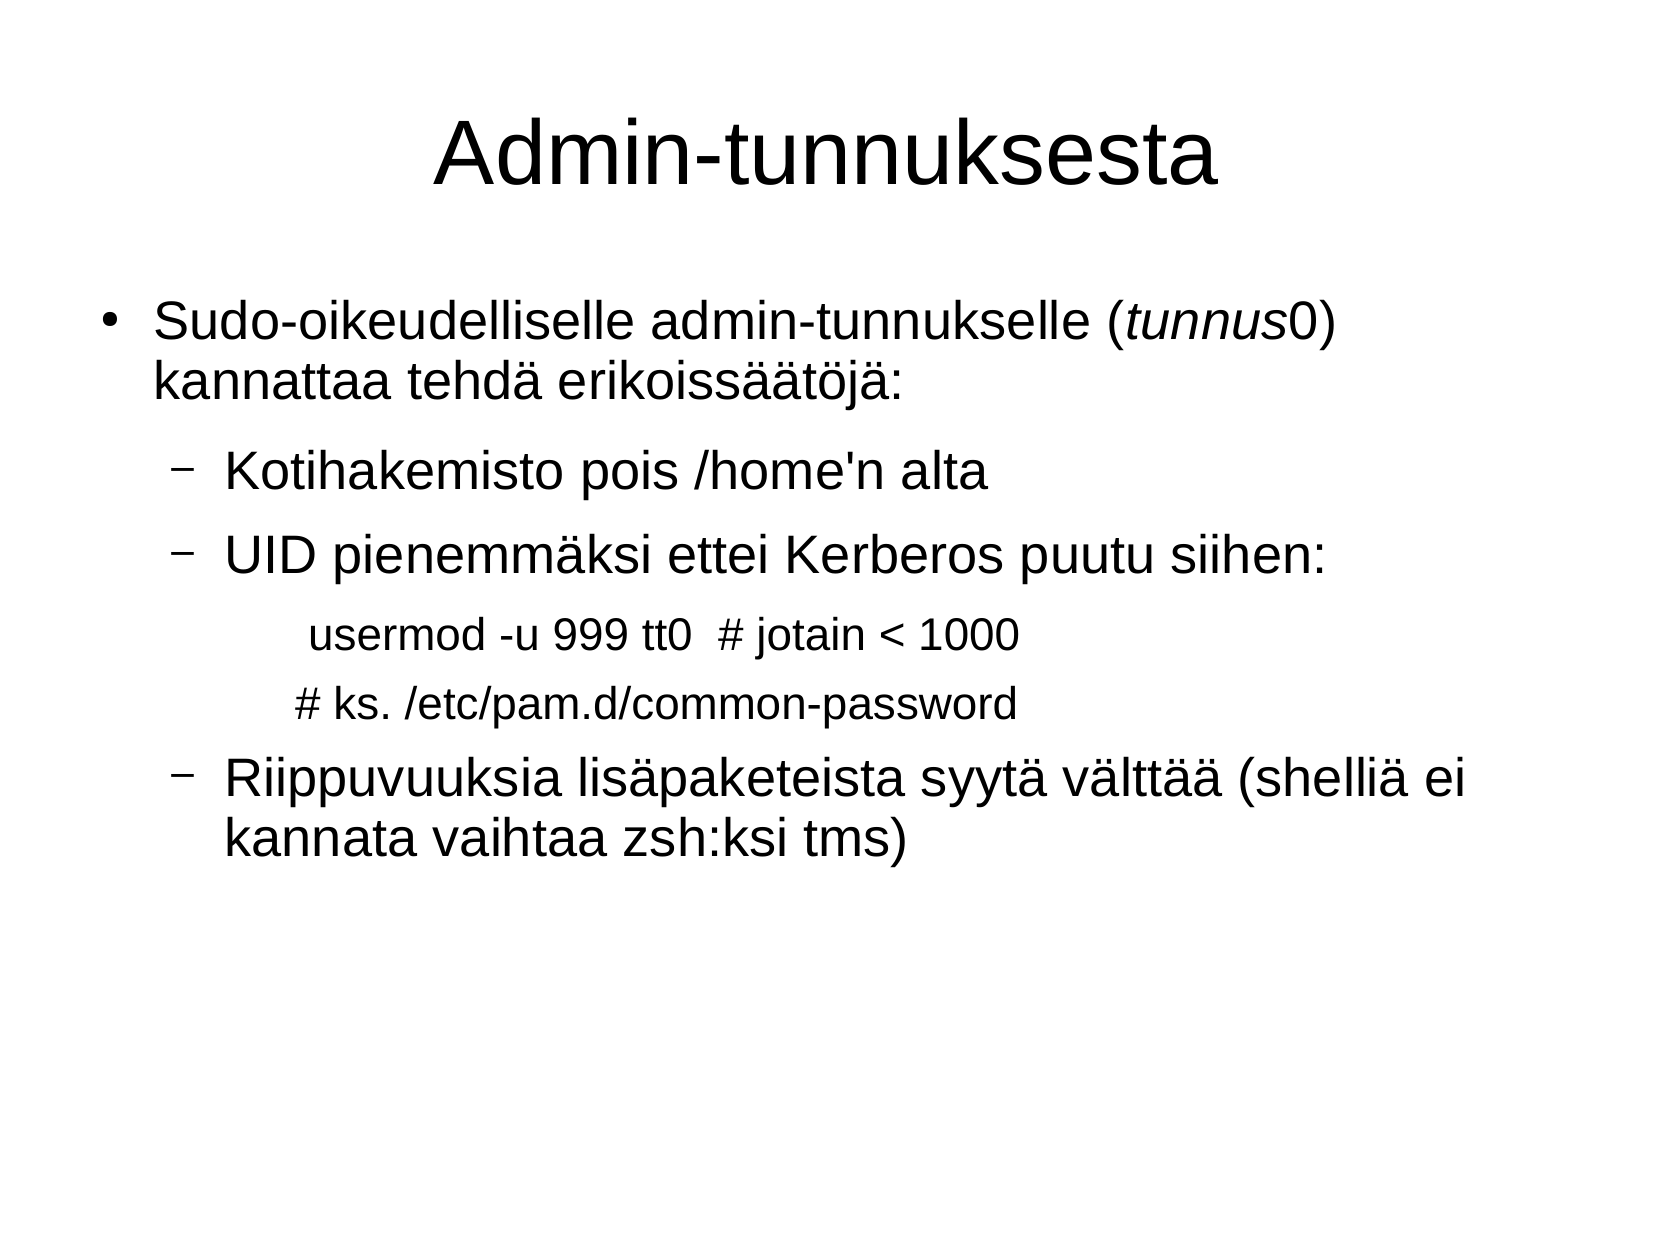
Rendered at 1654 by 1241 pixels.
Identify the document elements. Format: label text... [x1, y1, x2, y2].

list Sudo-oikeudelliselle admin-tunnukselle (tunnus0) kannattaa tehdä erikoissäätöjä: Kotihakemisto pois /home'n alta UID pienemmäksi ettei Kerberos puutu siihen: usermod -u 999 tt0 # jotain < 1000 # ks. /etc/pam.d/common-password Riippuvuuksia lisäpaketeista syytä välttää (shelliä ei kannata vaihtaa zsh:ksi tms) [82, 290, 1571, 1010]
title Admin-tunnuksesta [82, 49, 1571, 257]
